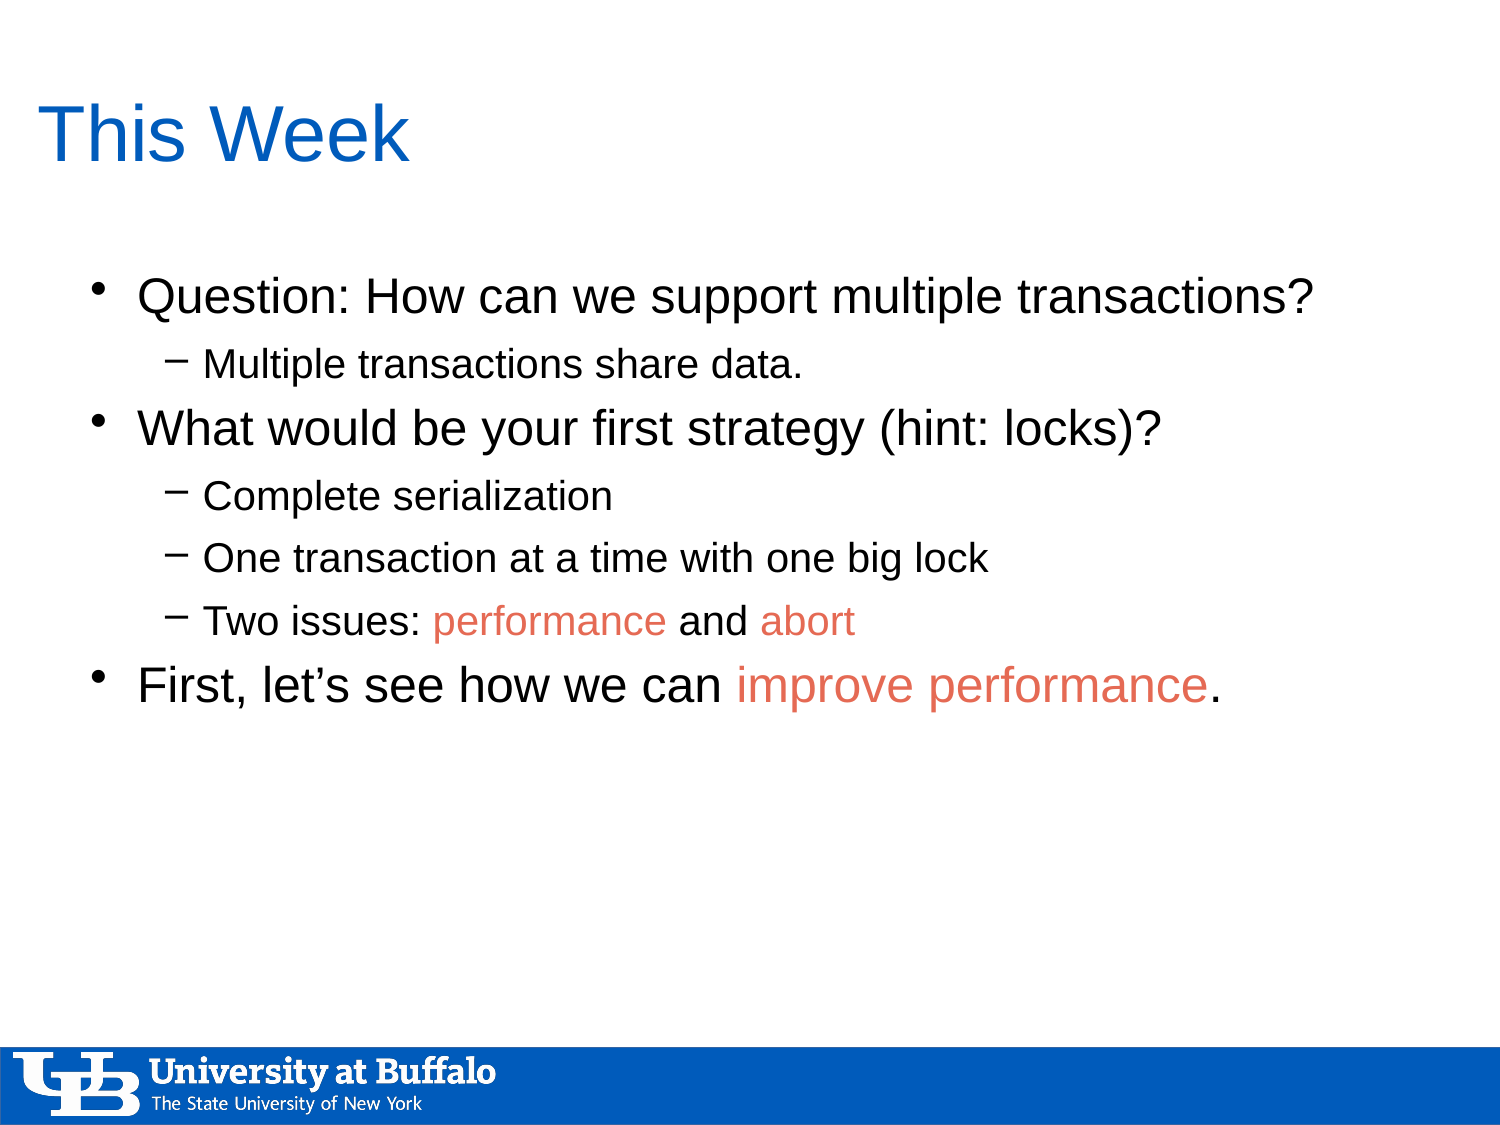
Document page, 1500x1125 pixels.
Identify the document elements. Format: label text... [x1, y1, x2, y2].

picture [13, 1052, 496, 1116]
title This Week [37, 40, 1388, 228]
list Question: How can we support multiple transactions? Multiple transactions share data. What would be your first strategy (hint: locks)? Complete serialization One transaction at a time with one big lock Two issues: performance and abort First, let’s see how we can improve performance. [75, 263, 1425, 916]
